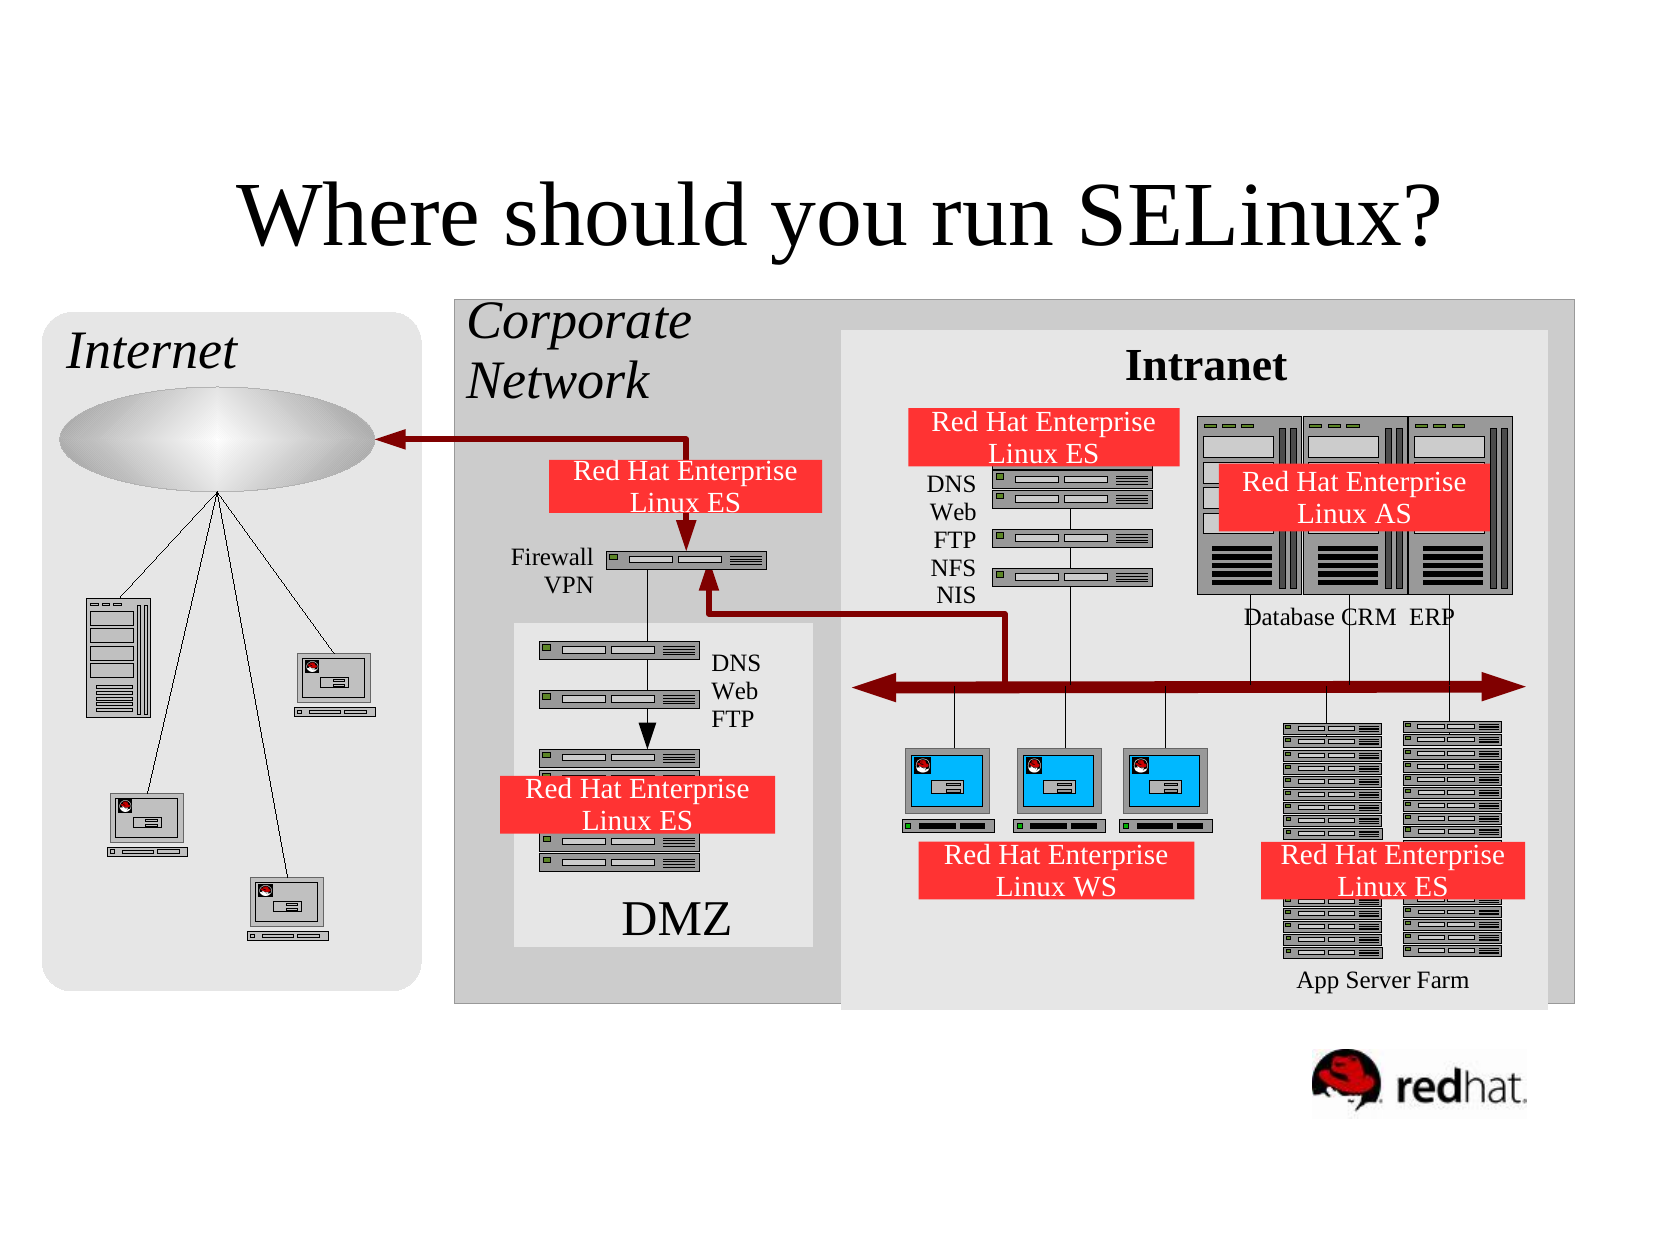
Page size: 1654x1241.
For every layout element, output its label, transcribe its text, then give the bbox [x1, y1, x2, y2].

text_box [42, 312, 422, 991]
text_box Corporate Network [466, 290, 843, 433]
text_box Database CRM ERP [1243, 602, 1574, 640]
title Where should you run SELinux? [65, 163, 1617, 266]
text_box Red Hat Enterprise Linux ES [908, 408, 1180, 467]
text_box Red Hat Enterprise Linux ES [549, 459, 823, 513]
text_box Internet [66, 320, 402, 400]
picture [258, 884, 273, 897]
text_box Red Hat Enterprise Linux WS [918, 841, 1195, 900]
picture [1133, 758, 1148, 773]
text_box Intranet [1124, 339, 1408, 412]
picture [305, 660, 319, 673]
text_box Red Hat Enterprise Linux ES [500, 775, 776, 834]
text_box DNS Web FTP [711, 649, 770, 759]
picture [915, 758, 930, 773]
picture [1312, 1049, 1527, 1119]
text_box DMZ [621, 890, 745, 964]
text_box Firewall VPN [510, 543, 667, 616]
text_box Red Hat Enterprise Linux ES [1261, 841, 1526, 900]
picture [118, 799, 132, 813]
text_box DNS Web FTP NFS NIS [926, 470, 986, 653]
text_box Red Hat Enterprise Linux AS [1218, 463, 1490, 532]
text_box [454, 299, 1575, 1010]
picture [1027, 758, 1041, 773]
text_box App Server Farm [1296, 966, 1588, 1003]
